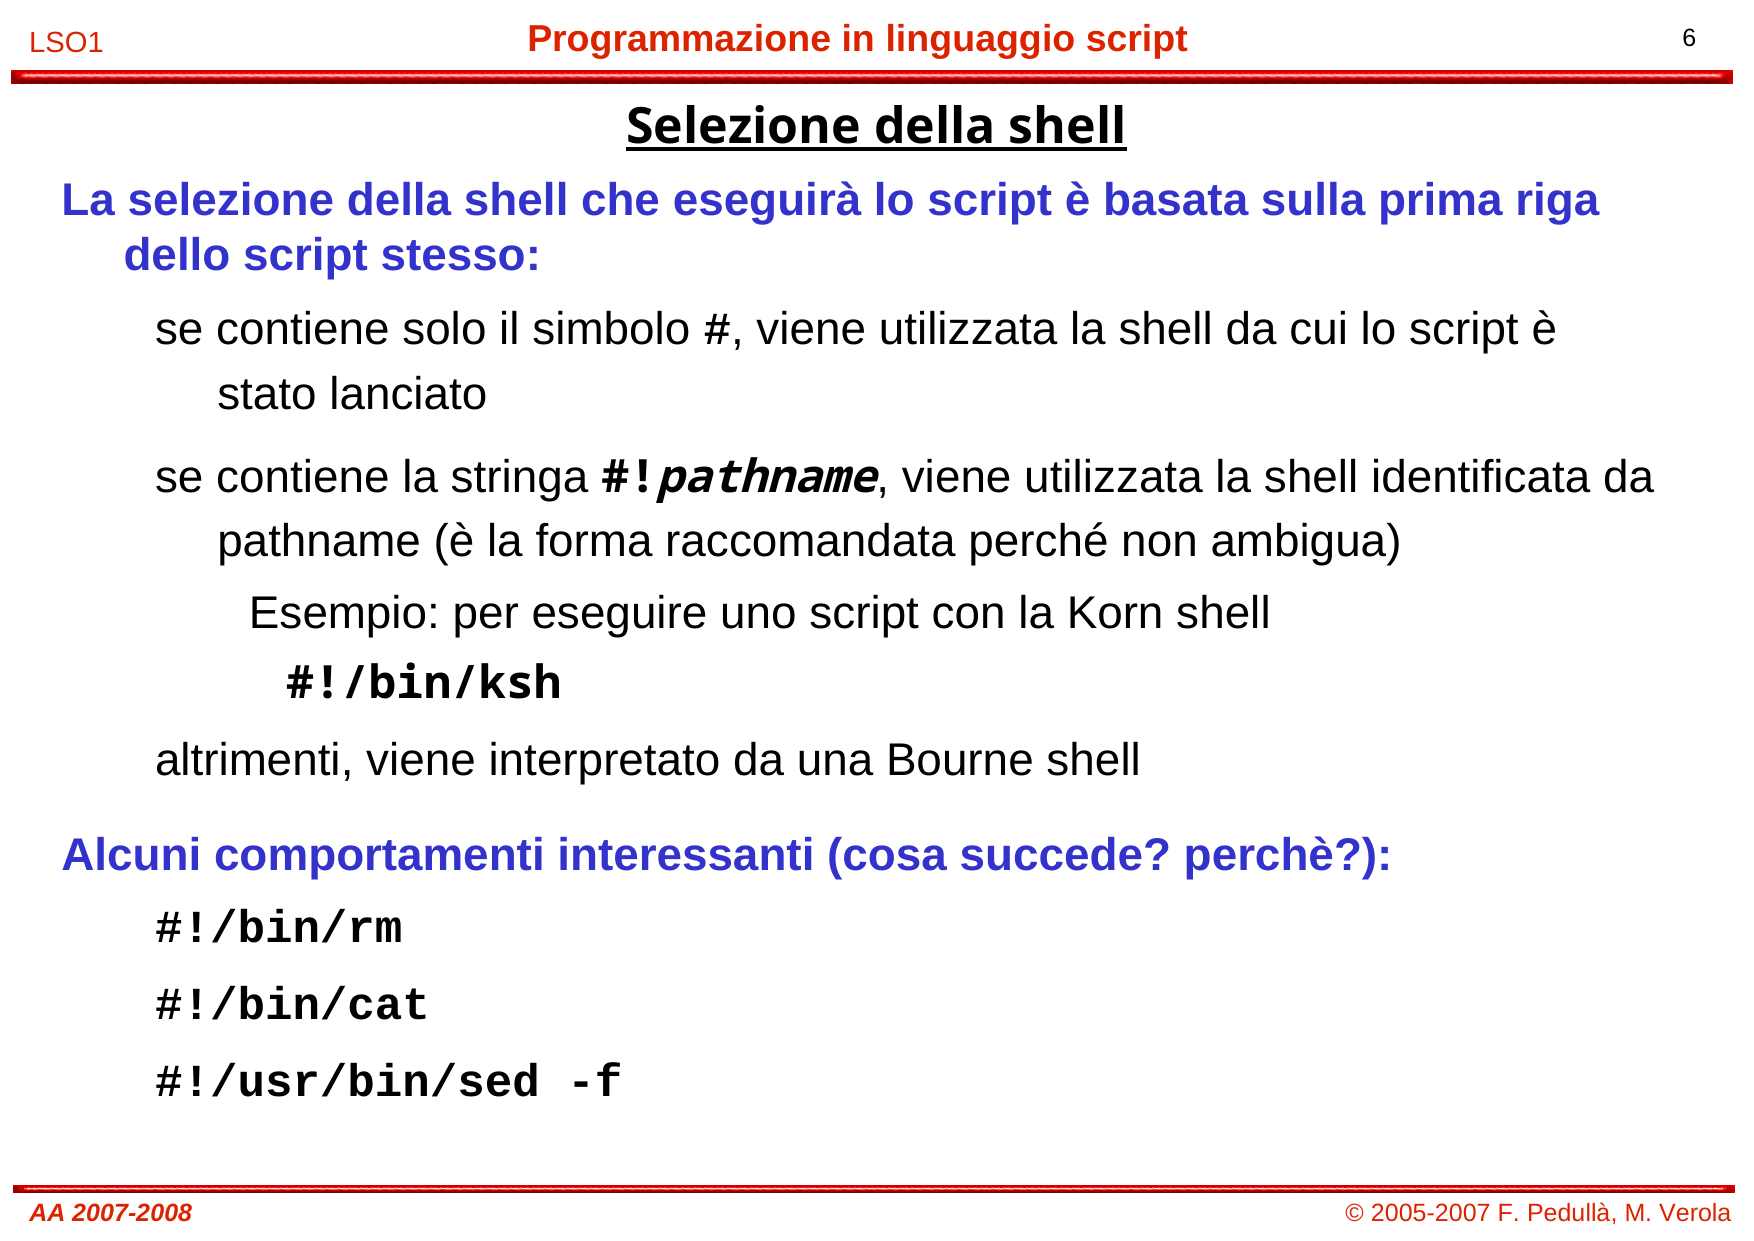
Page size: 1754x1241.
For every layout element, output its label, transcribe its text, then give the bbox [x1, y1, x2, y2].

picture [13, 1185, 1735, 1193]
picture [11, 70, 1733, 84]
list La selezione della shell che eseguirà lo script è basata sulla prima riga dello script stesso: se contiene solo il simbolo #, viene utilizzata la shell da cui lo script è stato lanciato se contiene la stringa #!pathname, viene utilizzata la shell identificata da pathname (è la forma raccomandata perché non ambigua) Esempio: per eseguire uno script con la Korn shell #!/bin/ksh altrimenti, viene interpretato da una Bourne shell Alcuni comportamenti interessanti (cosa succede? perchè?): #!/bin/rm #!/bin/cat #!/usr/bin/sed -f [46, 163, 1684, 1166]
title Selezione della shell [581, 78, 1172, 163]
